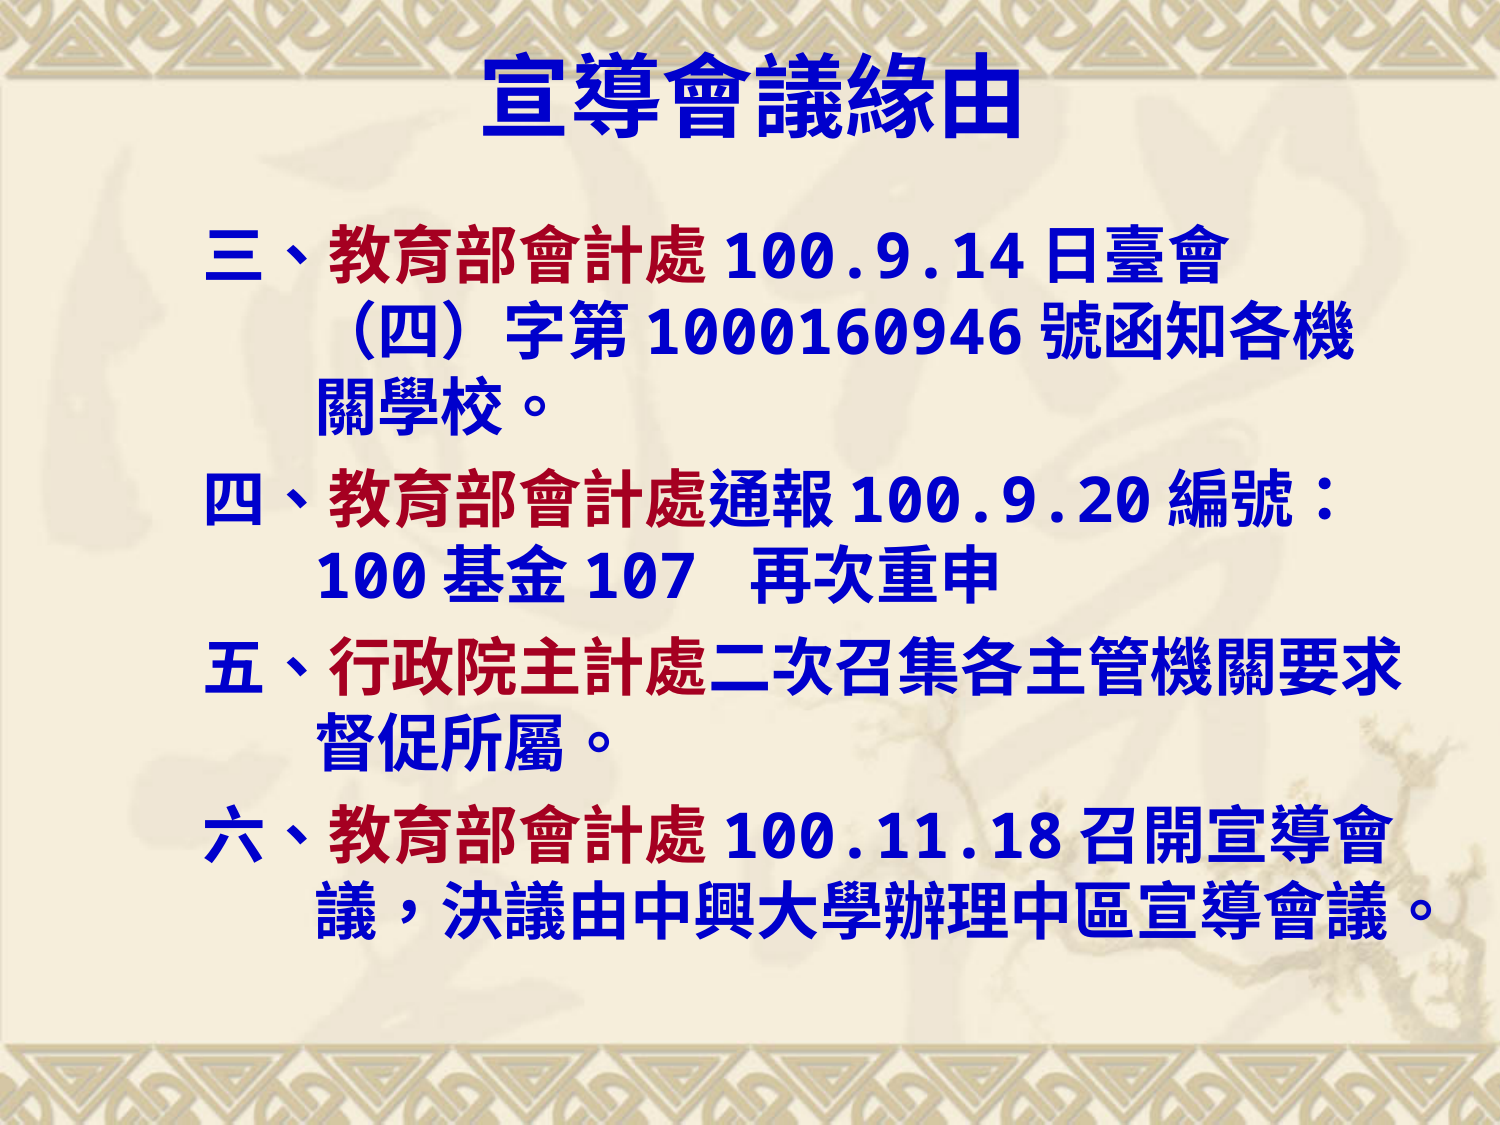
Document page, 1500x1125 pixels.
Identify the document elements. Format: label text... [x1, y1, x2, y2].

list 三、教育部會計處100.9.14日臺會（四）字第1000160946號函知各機關學校。 四、教育部會計處通報100.9.20編號：100基金107 再次重申 五、行政院主計處二次召集各主管機關要求督促所屬。 六、教育部會計處100.11.18召開宣導會議，決議由中興大學辦理中區宣導會議。 [75, 208, 1426, 1005]
title 宣導會議緣由 [53, 0, 1455, 188]
